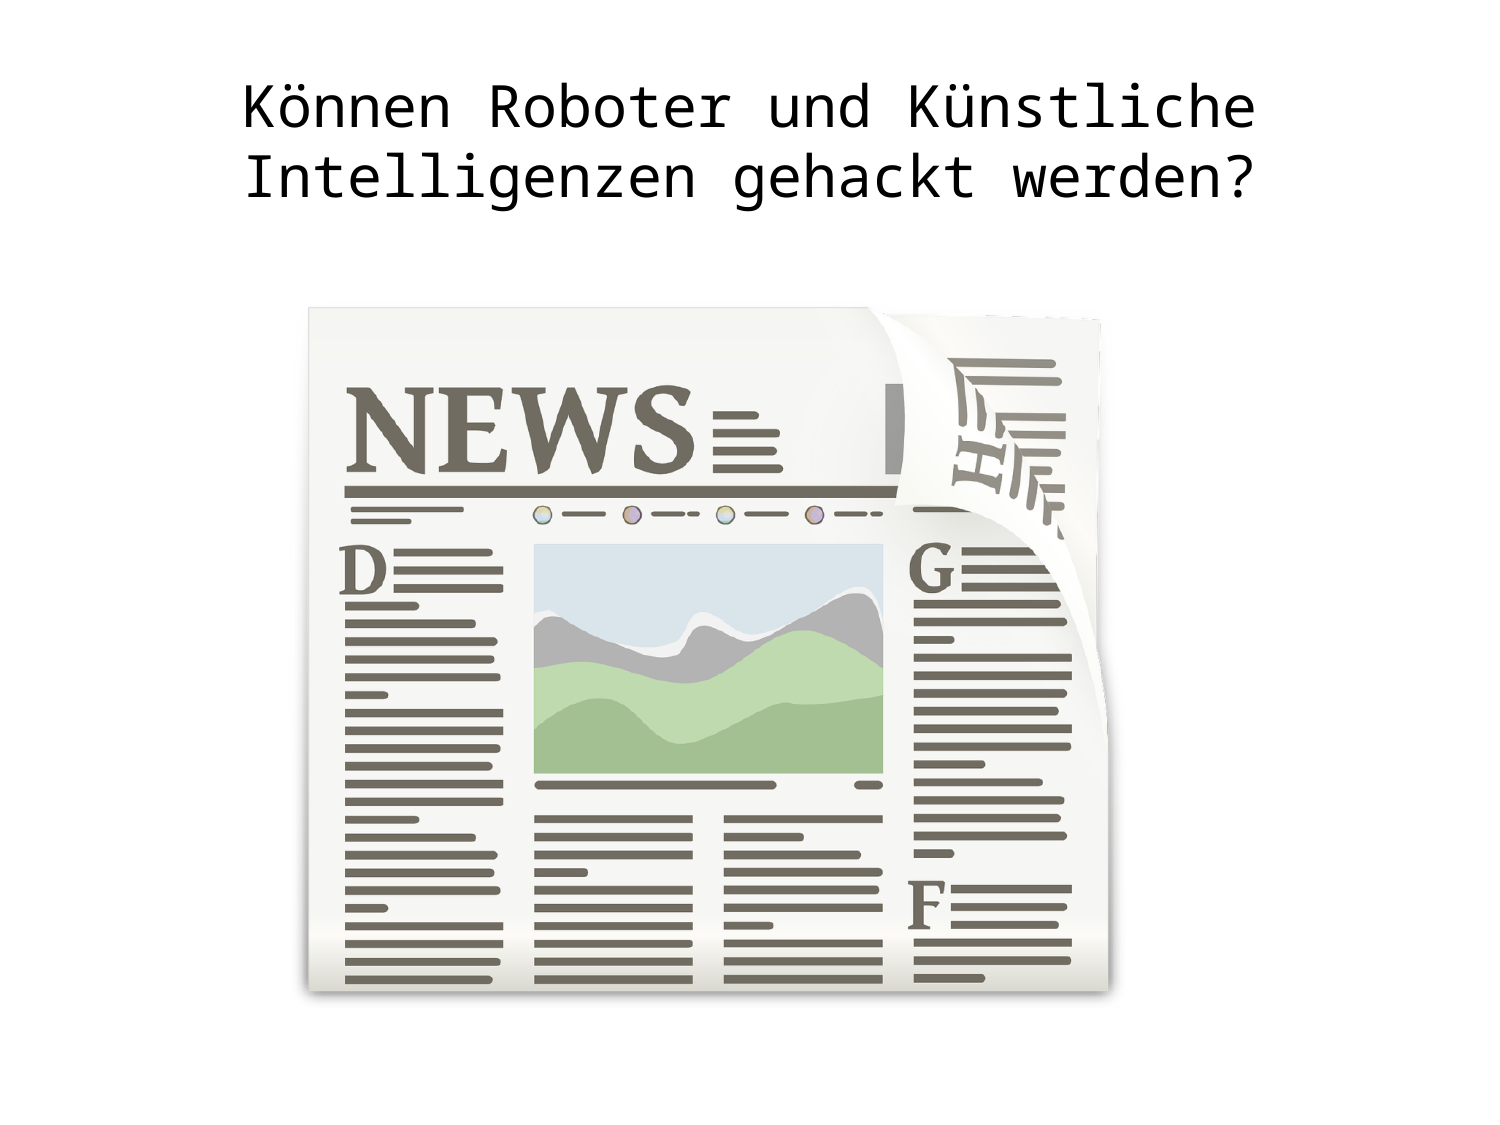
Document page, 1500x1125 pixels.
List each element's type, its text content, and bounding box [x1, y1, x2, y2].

picture [290, 289, 1126, 1009]
title Können Roboter und Künstliche Intelligenzen gehackt werden? [75, 45, 1425, 233]
